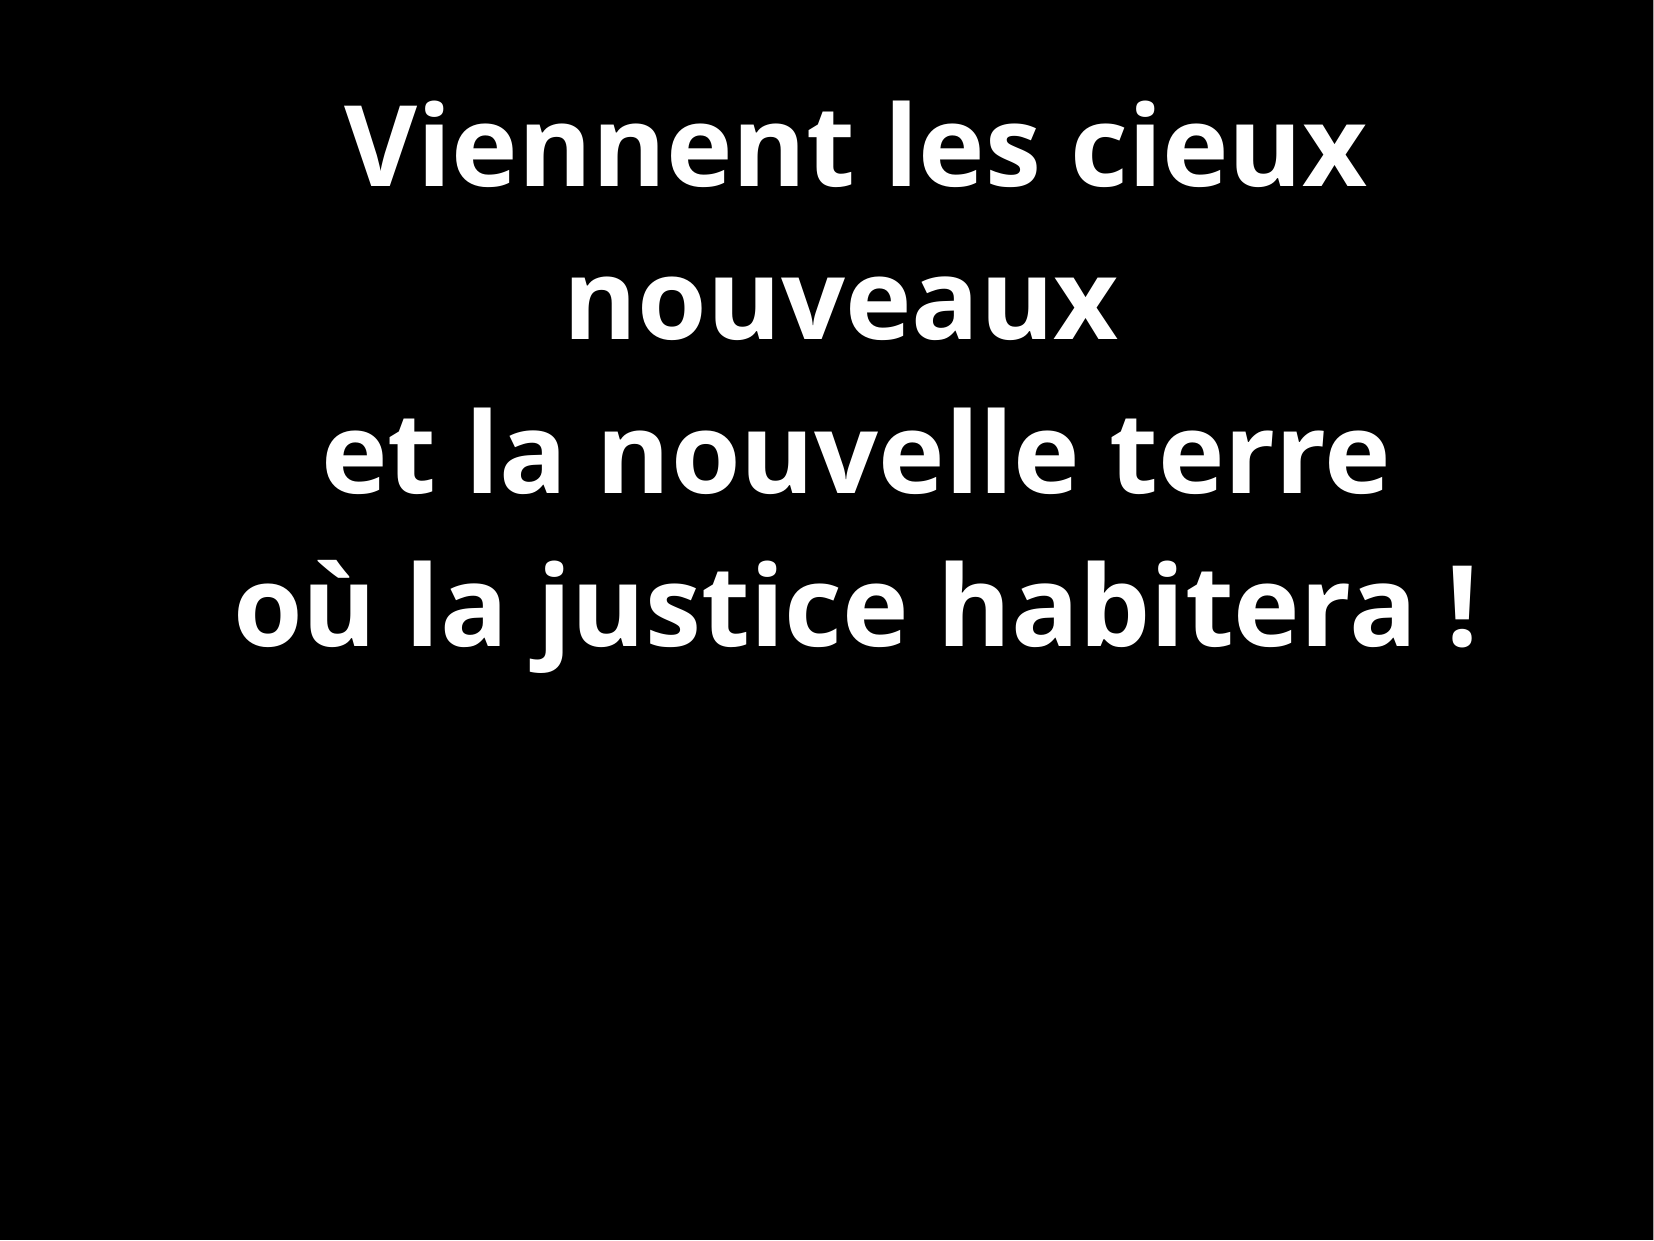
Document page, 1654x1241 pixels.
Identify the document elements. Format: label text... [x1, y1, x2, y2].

text_box Viennent les cieux nouveaux et la nouvelle terre où la justice habitera ! [35, 59, 1607, 1120]
